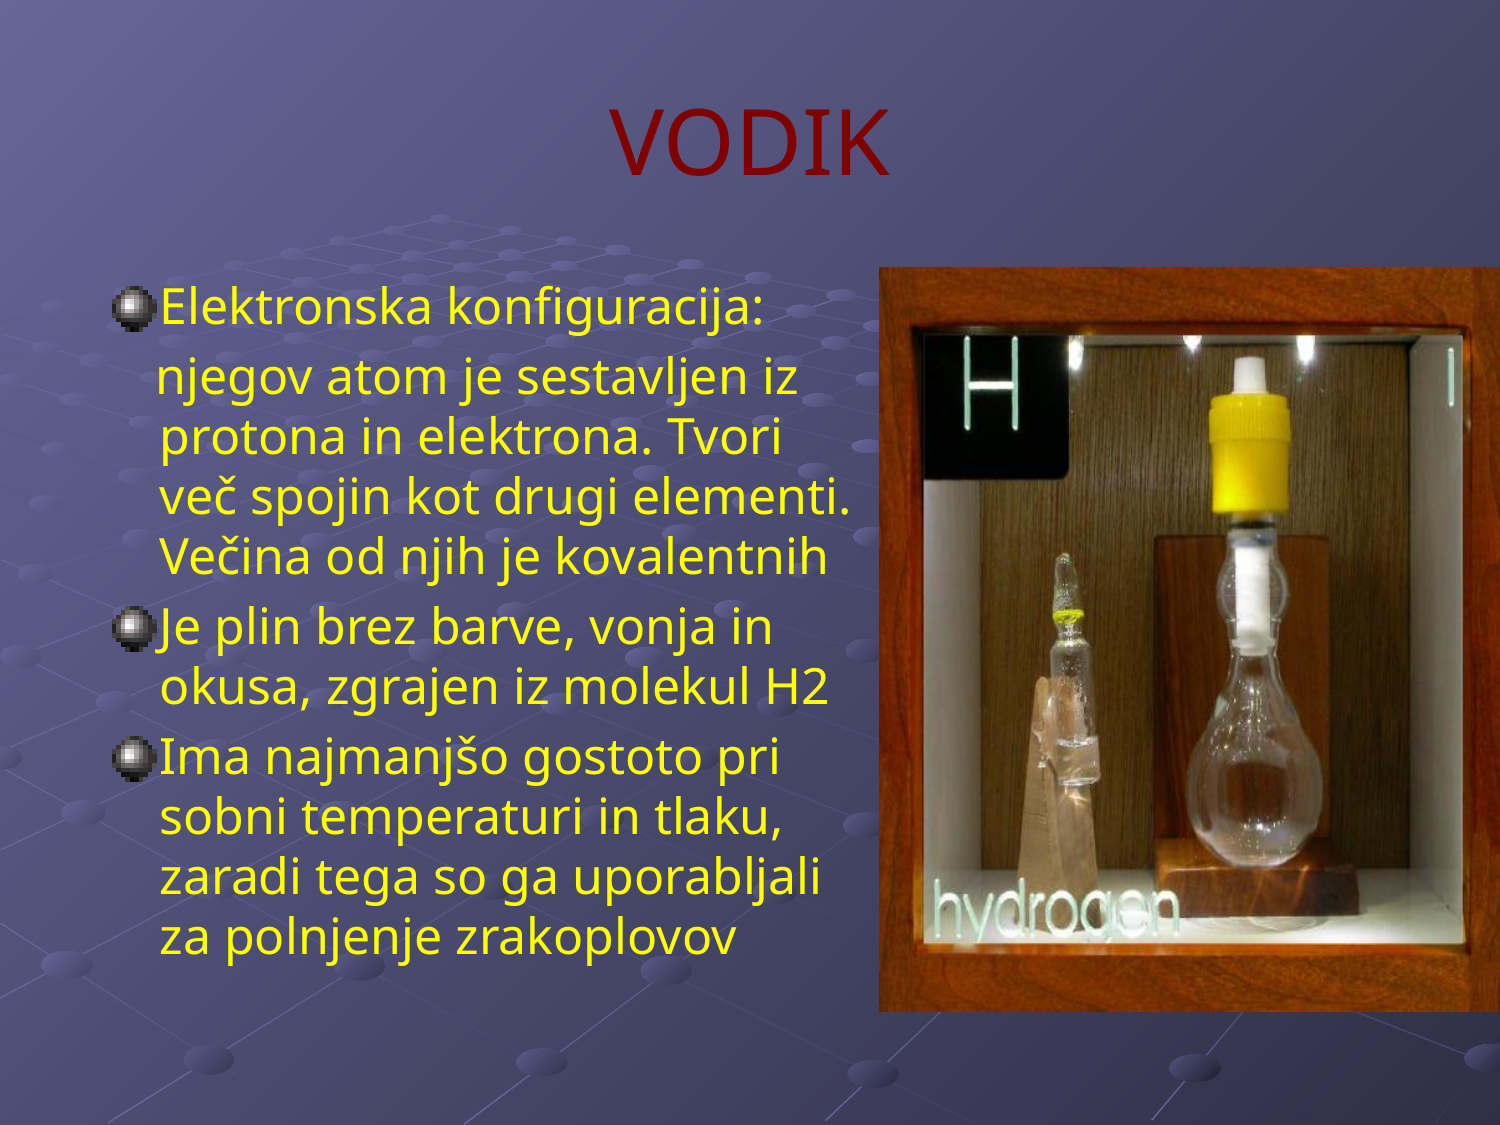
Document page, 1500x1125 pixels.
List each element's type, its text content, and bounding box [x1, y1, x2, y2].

list Elektronska konfiguracija: njegov atom je sestavljen iz protona in elektrona. Tvori več spojin kot drugi elementi. Večina od njih je kovalentnih Je plin brez barve, vonja in okusa, zgrajen iz molekul H2 Ima najmanjšo gostoto pri sobni temperaturi in tlaku, zaradi tega so ga uporabljali za polnjenje zrakoplovov [88, 267, 869, 1011]
title VODIK [75, 45, 1425, 233]
picture [879, 267, 1500, 1012]
